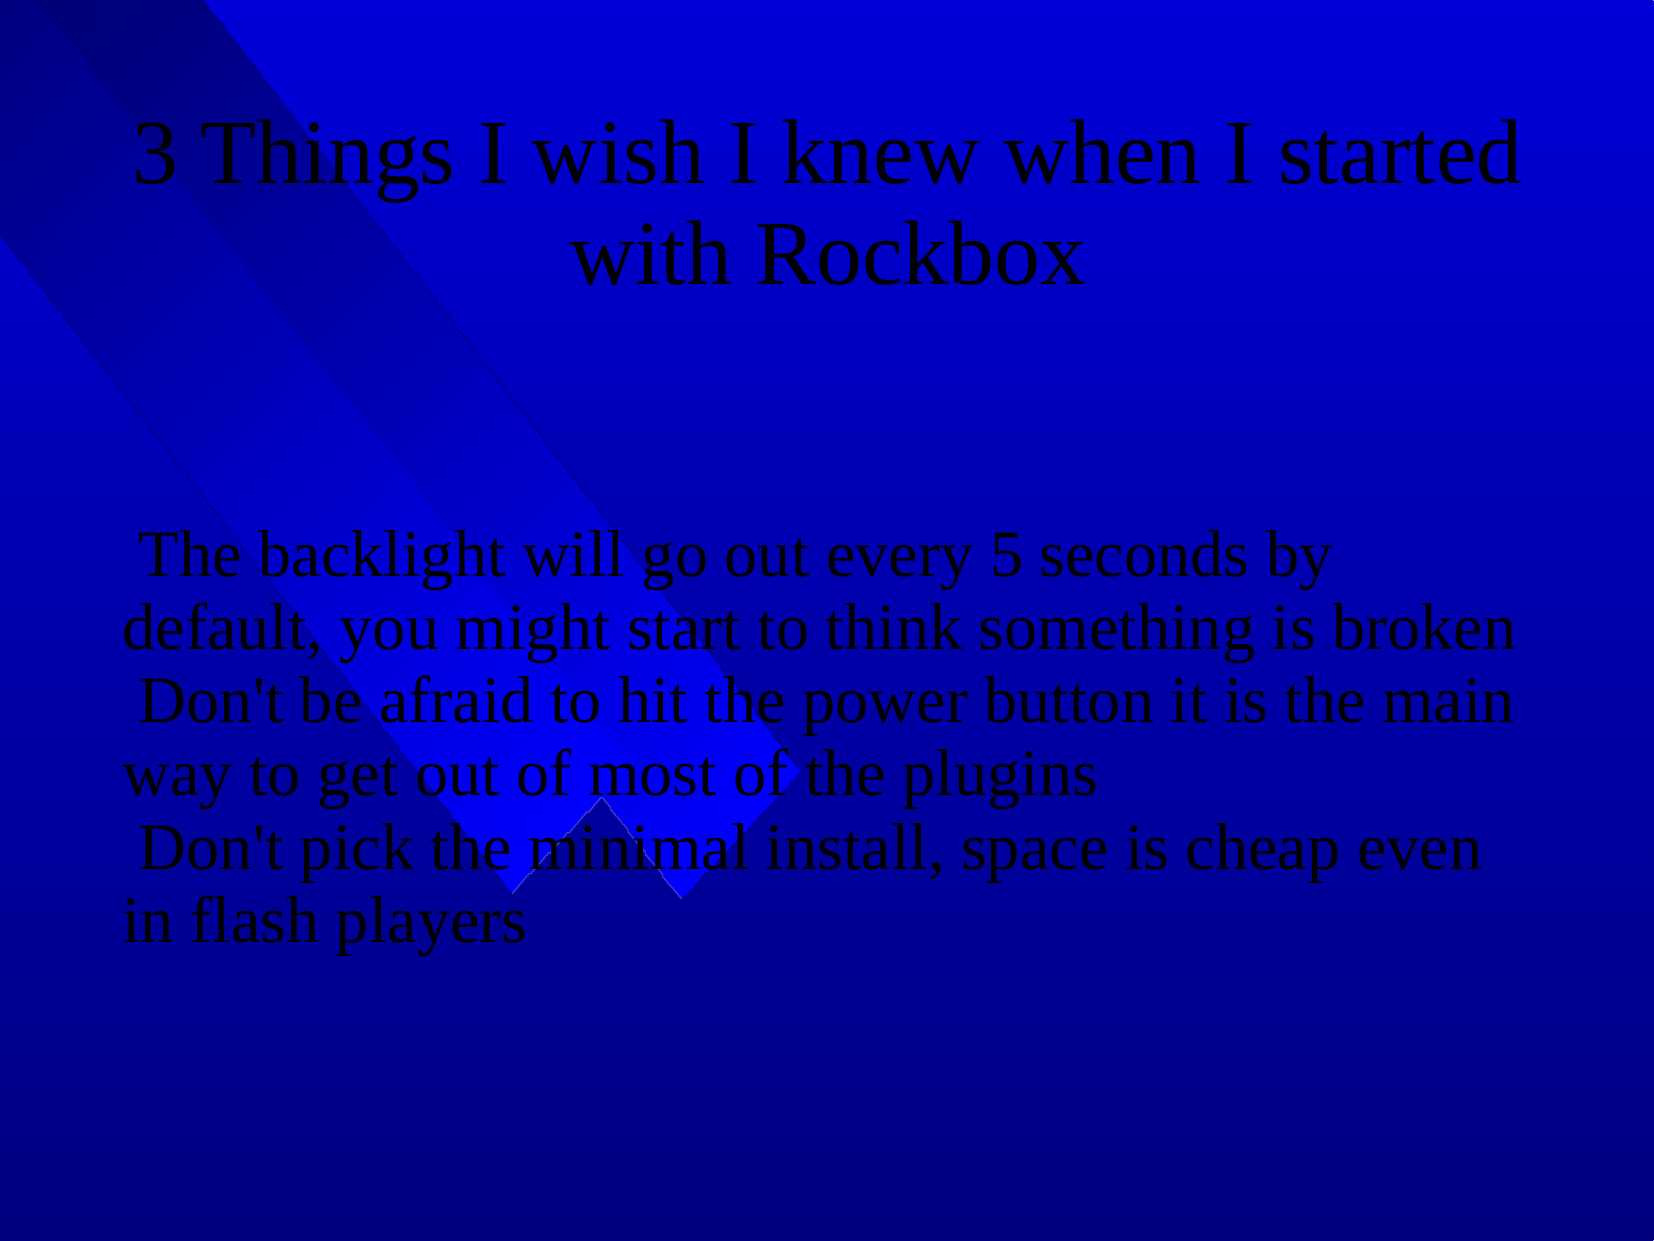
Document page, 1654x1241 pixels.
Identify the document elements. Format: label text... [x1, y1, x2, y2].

subtitle The backlight will go out every 5 seconds by default, you might start to think something is broken Don't be afraid to hit the power button it is the main way to get out of most of the plugins Don't pick the minimal install, space is cheap even in flash players [122, 346, 1535, 1128]
title 3 Things I wish I knew when I started with Rockbox [122, 99, 1535, 307]
